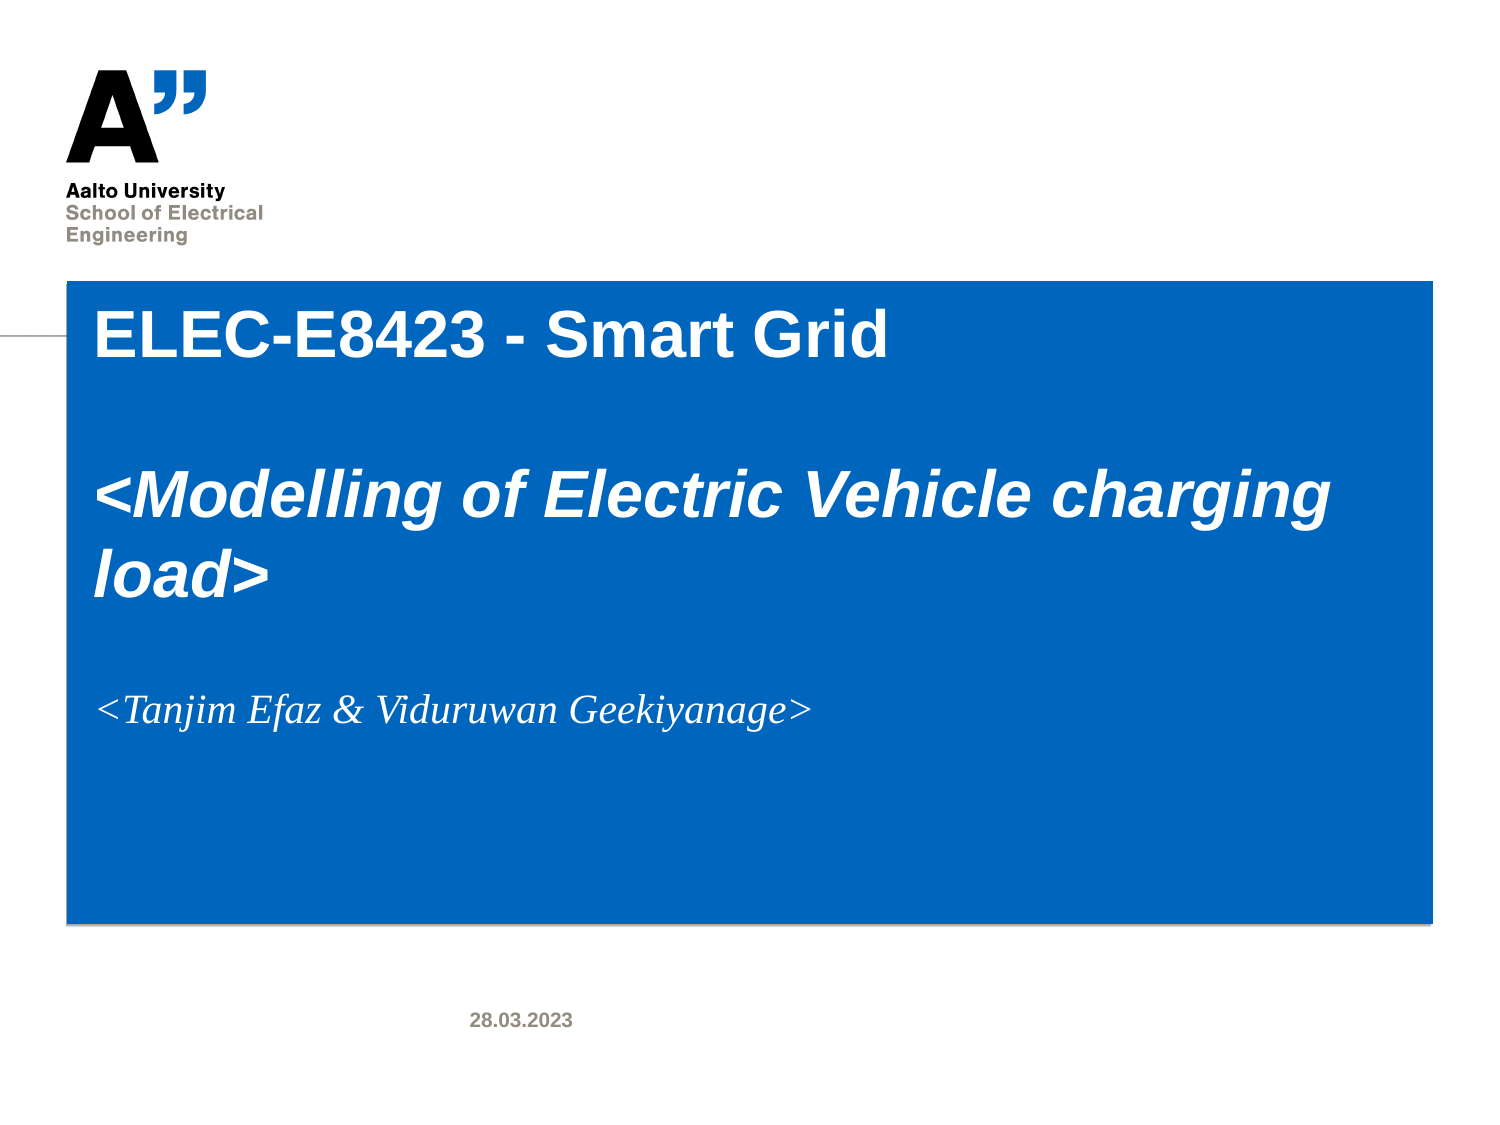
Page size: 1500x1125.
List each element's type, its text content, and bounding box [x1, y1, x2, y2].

subtitle <Tanjim Efaz & Viduruwan Geekiyanage> [93, 686, 1126, 904]
title ELEC-E8423 - Smart Grid <Modelling of Electric Vehicle charging load> [93, 290, 1370, 687]
list 28.03.2023 [469, 1006, 803, 1082]
